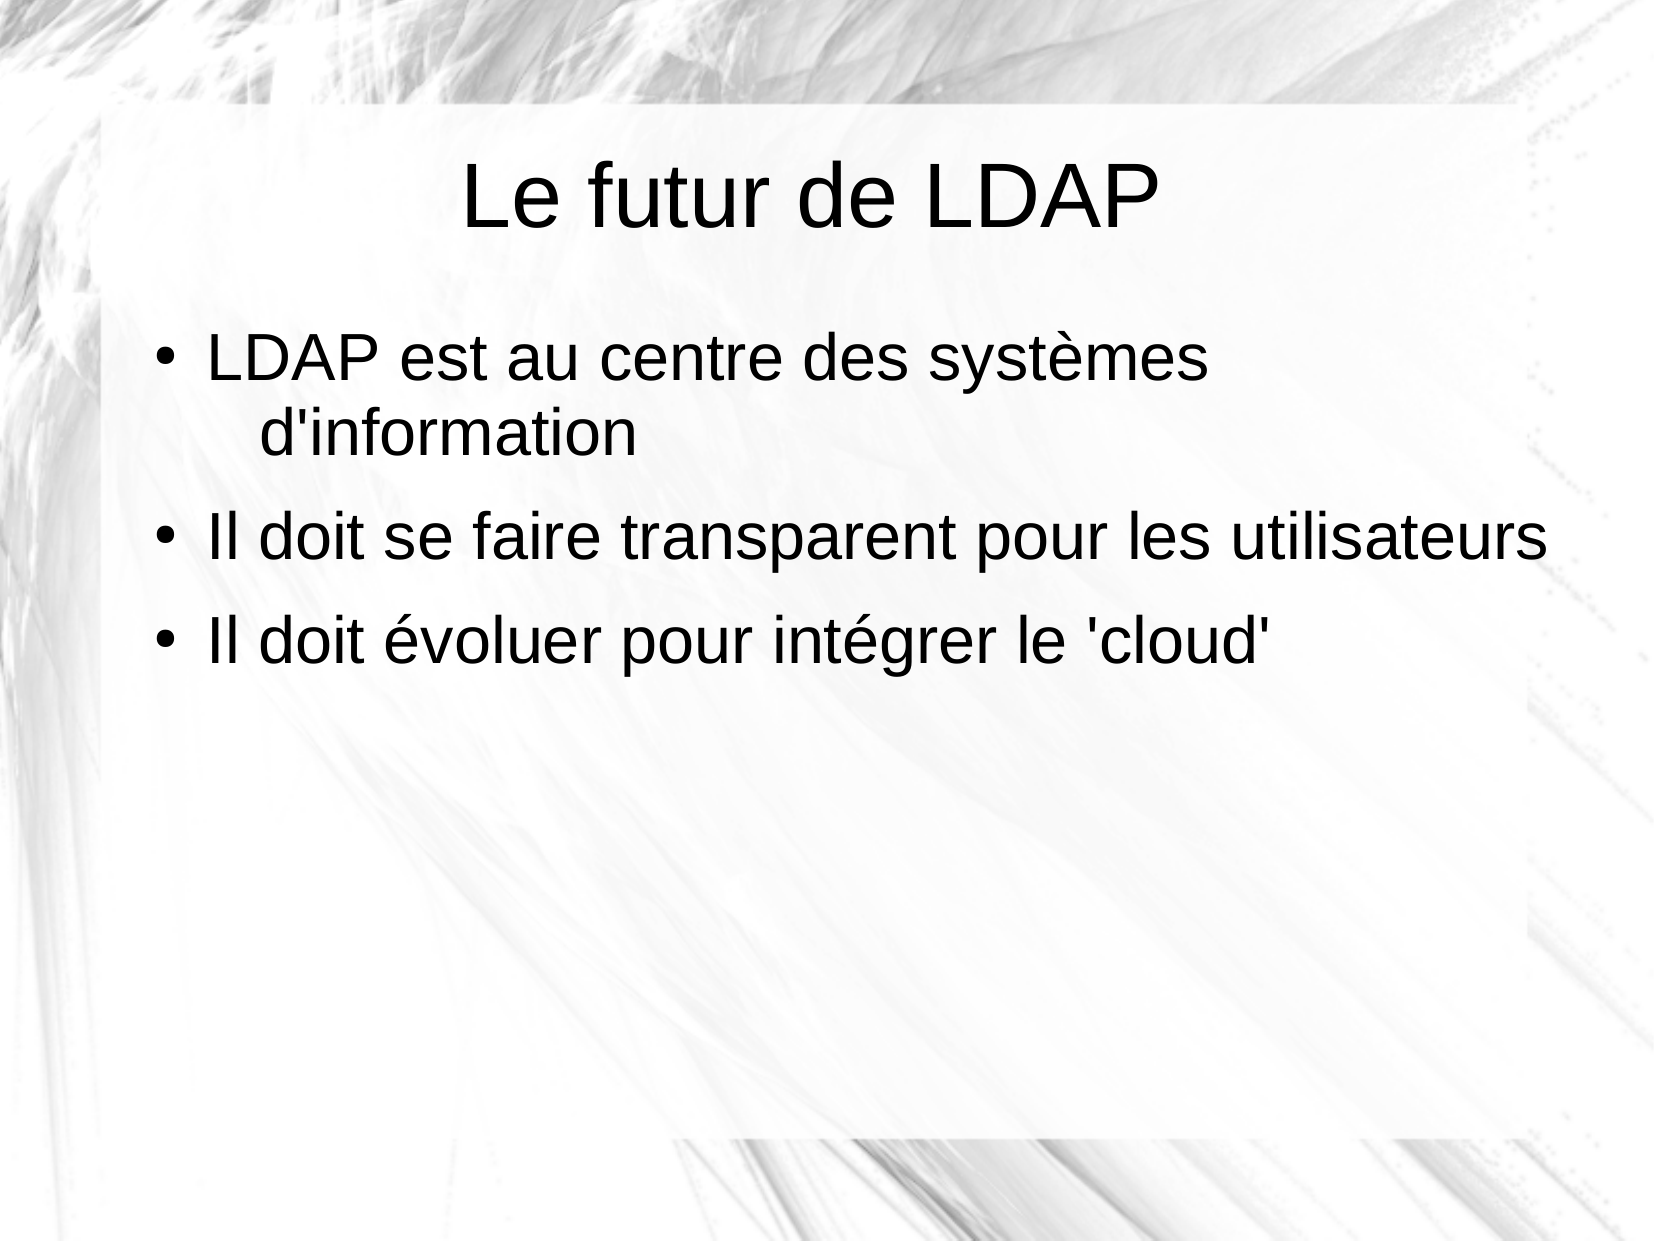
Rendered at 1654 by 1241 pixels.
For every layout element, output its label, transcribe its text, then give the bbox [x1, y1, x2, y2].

title Le futur de LDAP [118, 119, 1506, 273]
list LDAP est au centre des systèmes d'information Il doit se faire transparent pour les utilisateurs Il doit évoluer pour intégrer le 'cloud' [118, 319, 1571, 931]
picture [0, 0, 1654, 1241]
